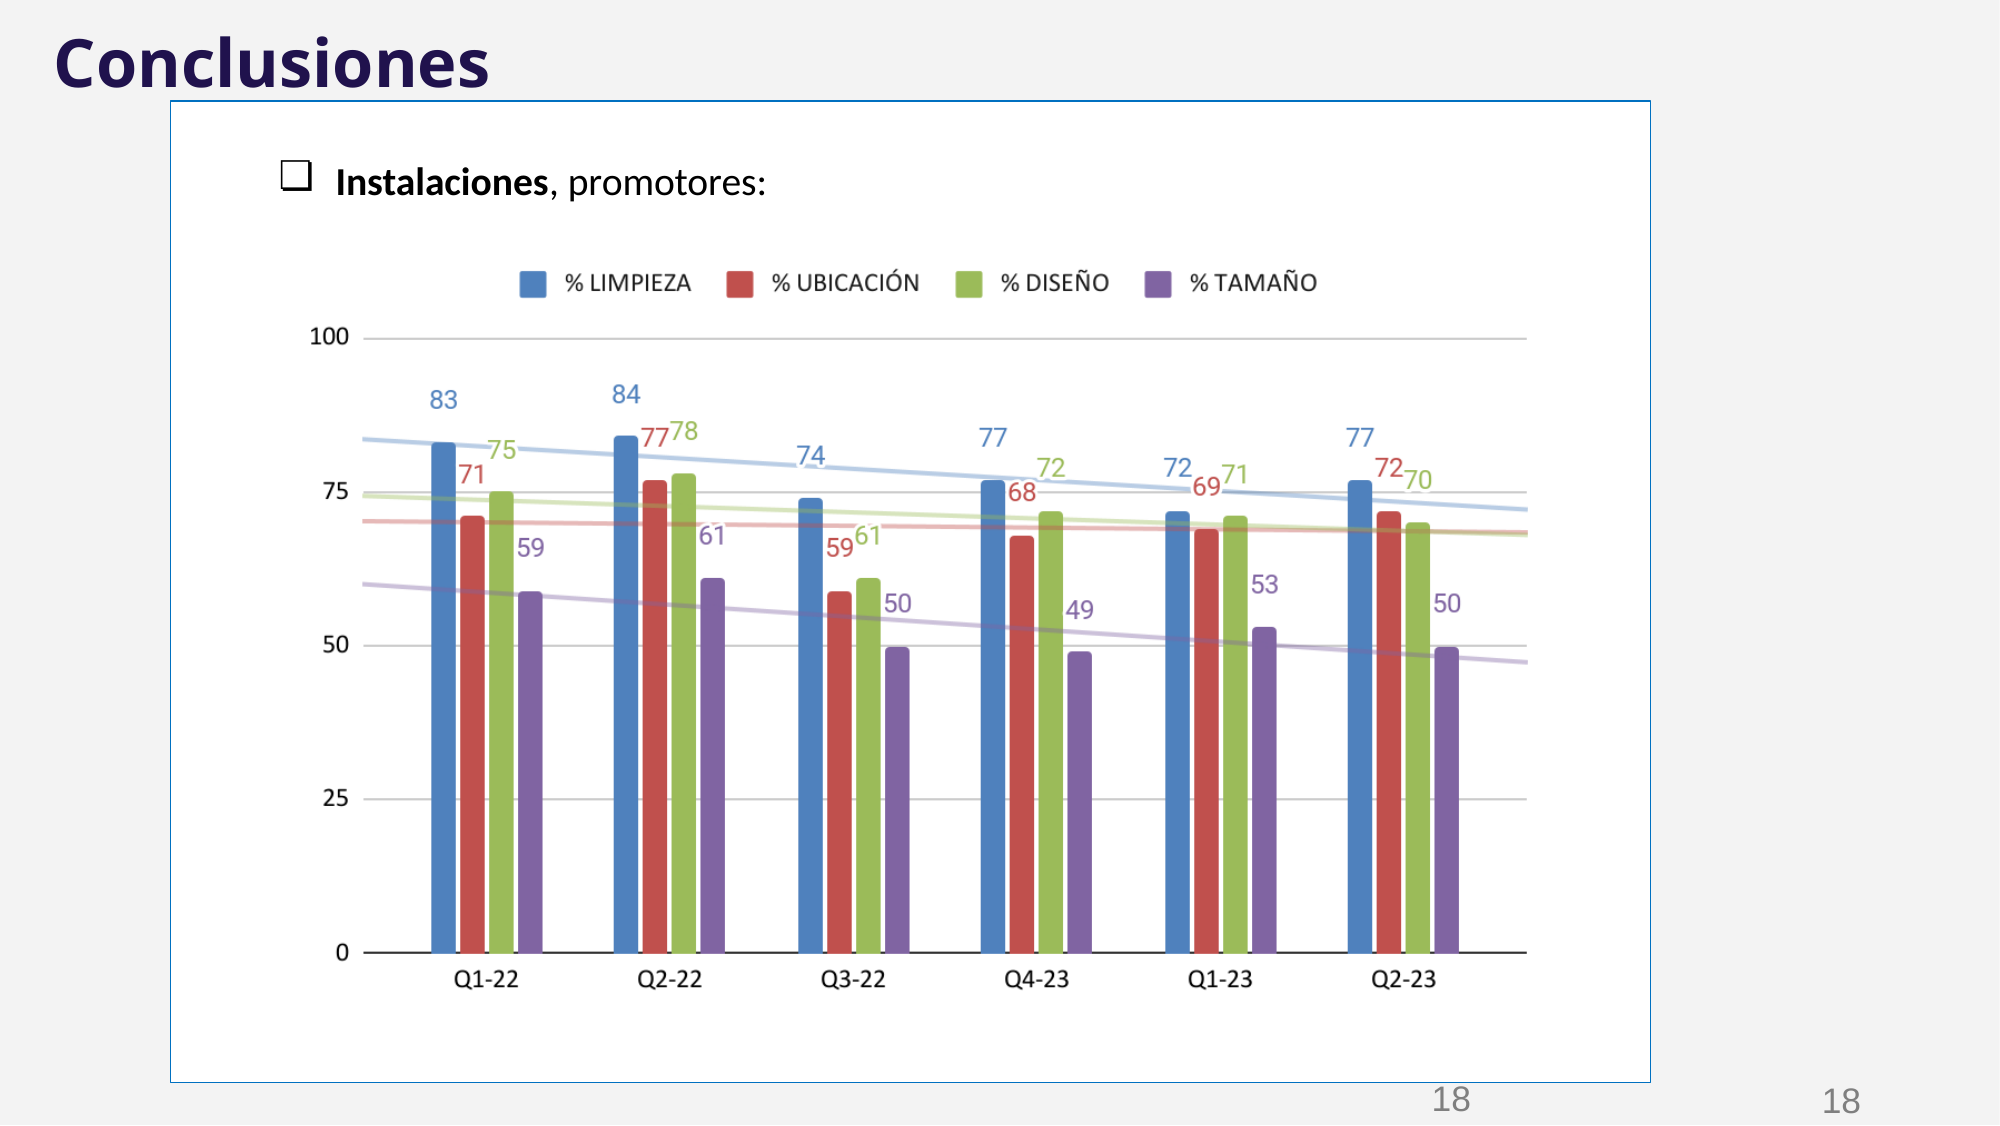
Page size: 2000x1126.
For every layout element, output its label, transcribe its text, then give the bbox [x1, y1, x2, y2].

text_box Conclusiones [53, 0, 1946, 124]
picture [269, 231, 1568, 1034]
text_box Instalaciones, promotores: [170, 100, 1651, 1083]
text_box <number> [1413, 1067, 1881, 1126]
